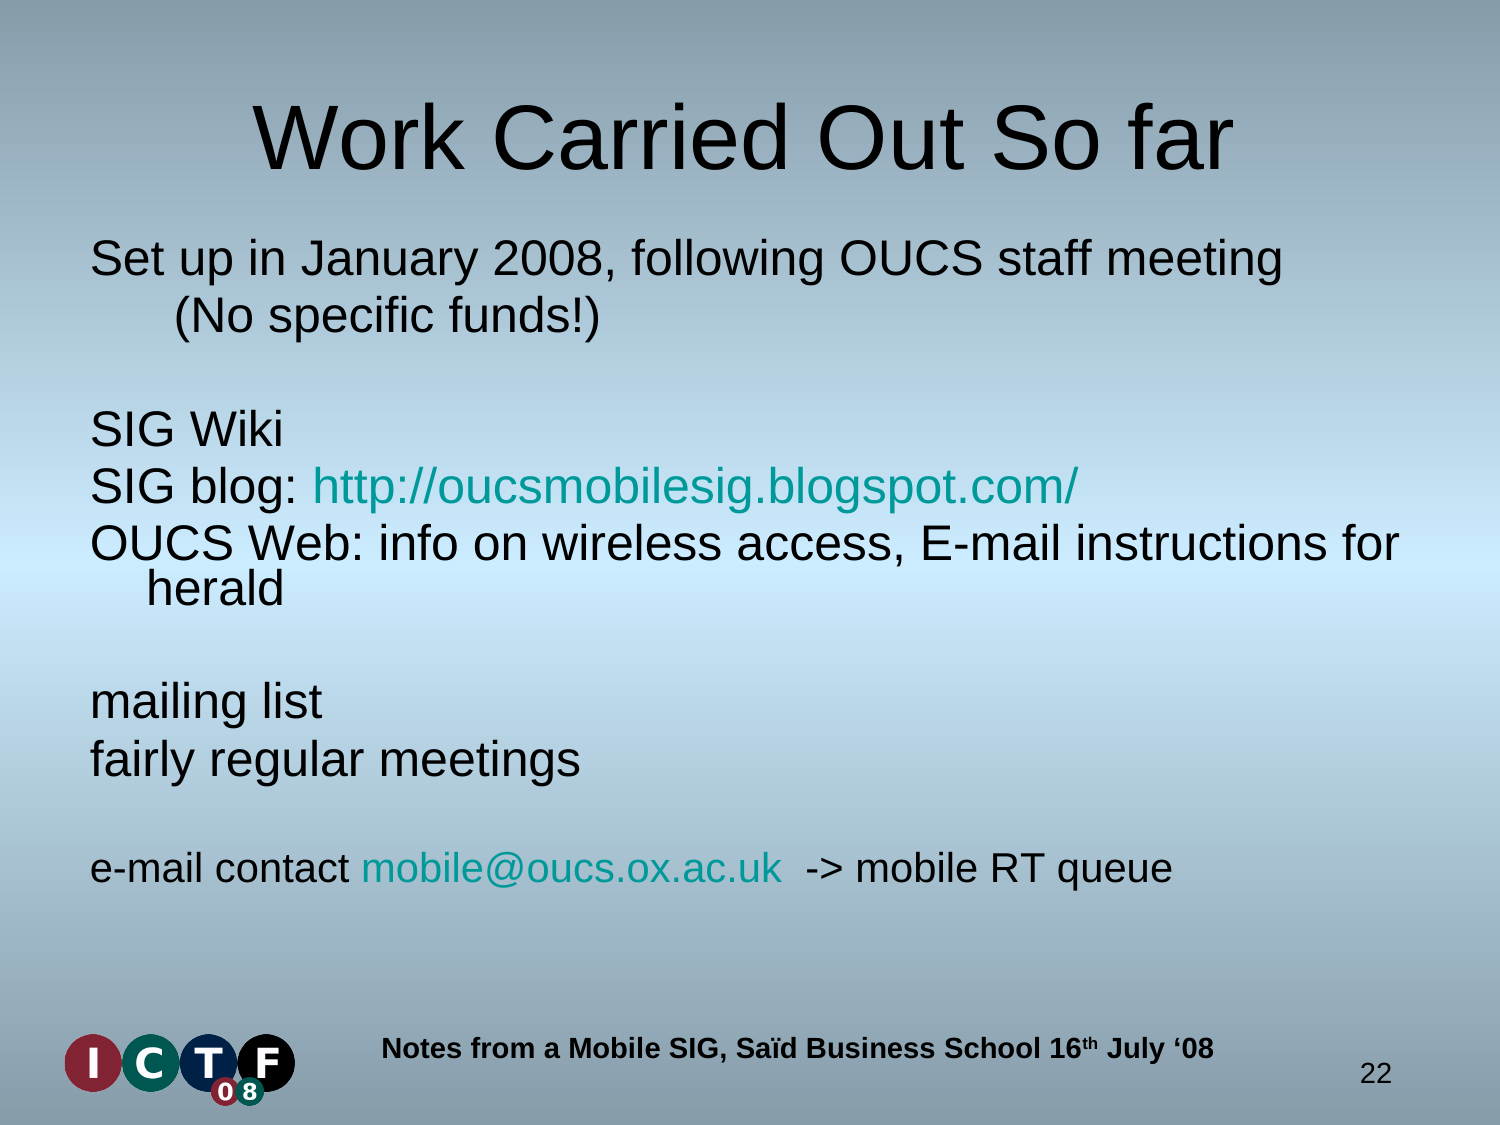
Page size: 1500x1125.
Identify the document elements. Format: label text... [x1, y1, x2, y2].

list Set up in January 2008, following OUCS staff meeting (No specific funds!) SIG Wiki SIG blog: http://oucsmobilesig.blogspot.com/ OUCS Web: info on wireless access, E-mail instructions for herald mailing list fairly regular meetings e-mail contact mobile@oucs.ox.ac.uk -> mobile RT queue [75, 231, 1426, 941]
picture [64, 1034, 295, 1106]
title Work Carried Out So far [230, 74, 1258, 201]
